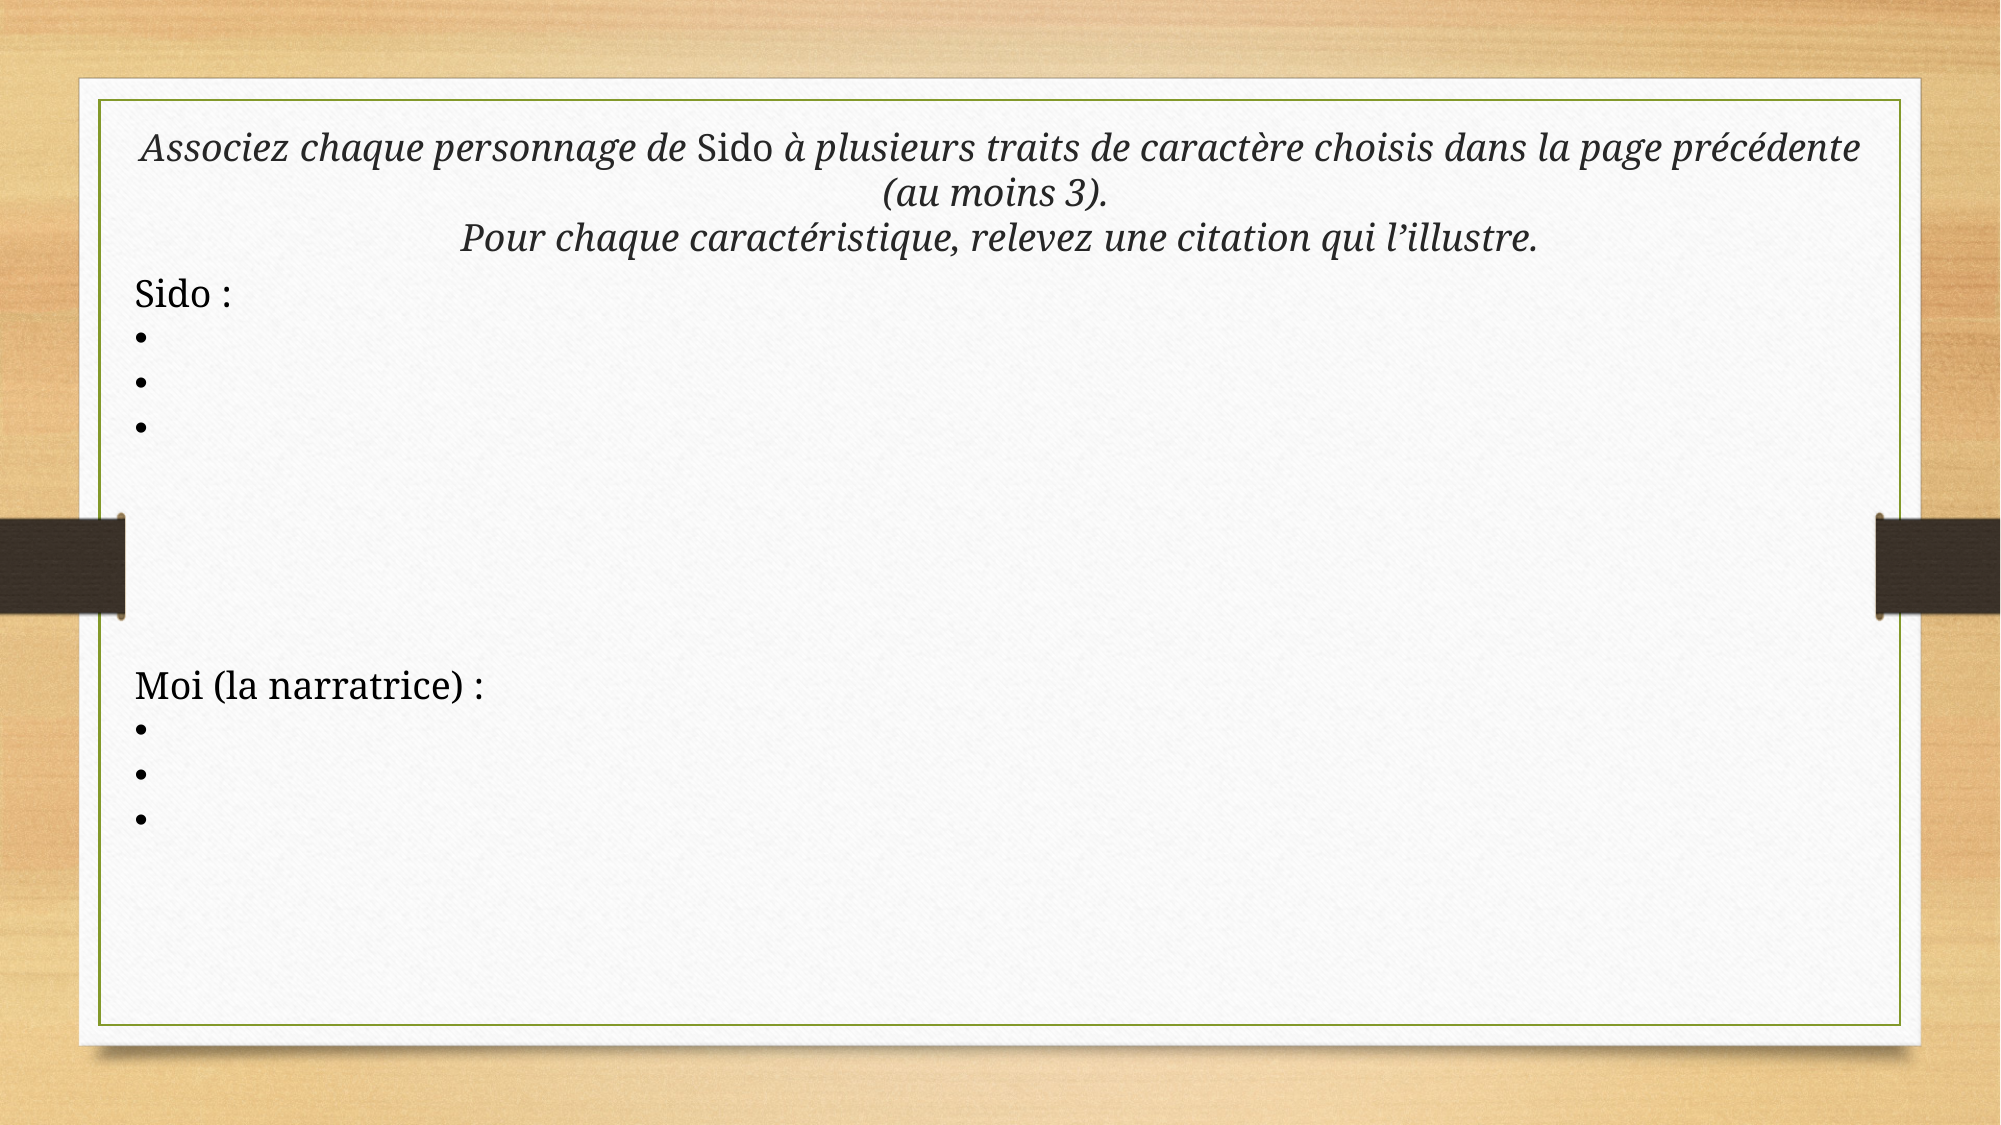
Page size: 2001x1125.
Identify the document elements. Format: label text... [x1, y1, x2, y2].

text_box Sido : [119, 262, 1734, 459]
text_box Moi (la narratrice) : [119, 654, 1734, 852]
text_box Associez chaque personnage de Sido à plusieurs traits de caractère choisis dans la page précédente (au moins 3). Pour chaque caractéristique, relevez une citation qui l’illustre. [101, 115, 1901, 195]
